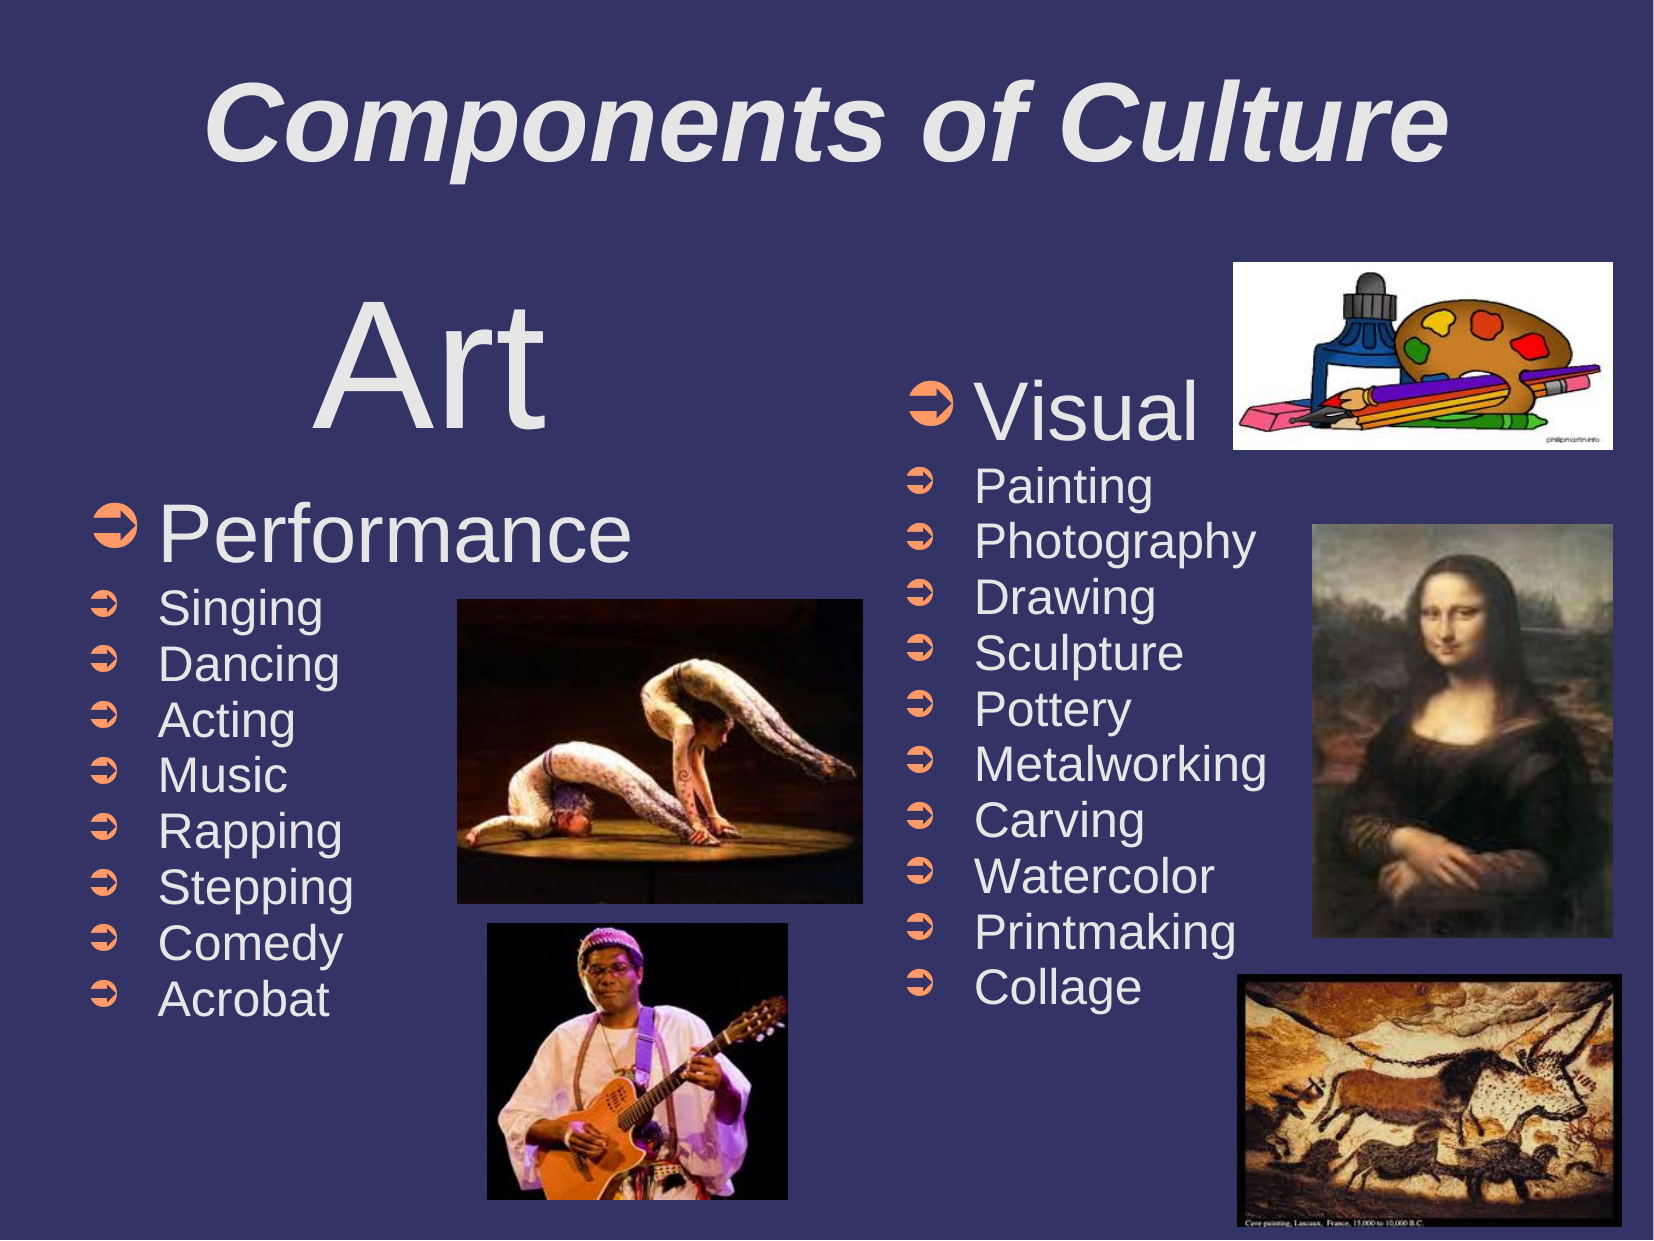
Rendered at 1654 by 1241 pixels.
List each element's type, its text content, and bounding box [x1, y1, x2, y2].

list Art [178, 262, 858, 487]
list Performance Singing Dancing Acting Music Rapping Stepping Comedy Acrobat [75, 487, 858, 1195]
picture [1237, 974, 1622, 1227]
picture [1233, 262, 1613, 451]
picture [487, 923, 788, 1201]
picture [457, 599, 863, 904]
picture [1312, 524, 1613, 938]
list Visual Painting Photography Drawing Sculpture Pottery Metalworking Carving Watercolor Printmaking Collage [891, 364, 1570, 1147]
title Components of Culture [121, 19, 1534, 227]
